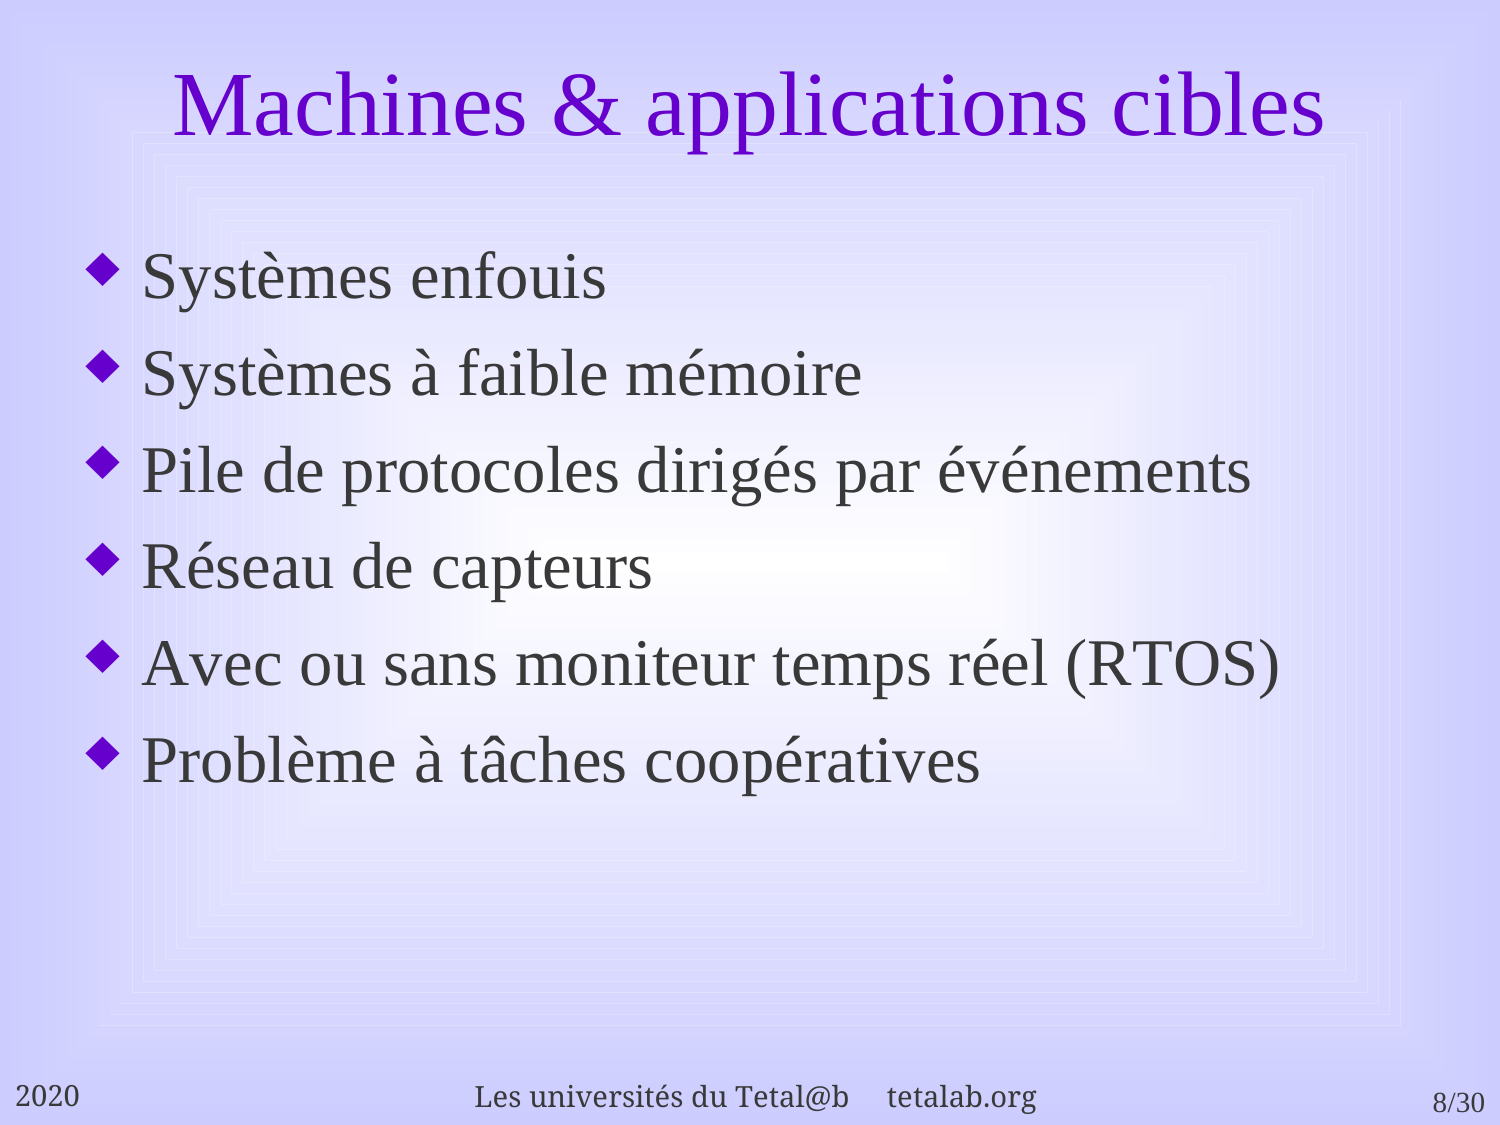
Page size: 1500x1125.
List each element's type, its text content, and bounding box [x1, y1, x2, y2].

title Machines & applications cibles [0, 0, 1500, 198]
list Systèmes enfouis Systèmes à faible mémoire Pile de protocoles dirigés par événements Réseau de capteurs Avec ou sans moniteur temps réel (RTOS) Problème à tâches coopératives [70, 224, 1453, 1016]
